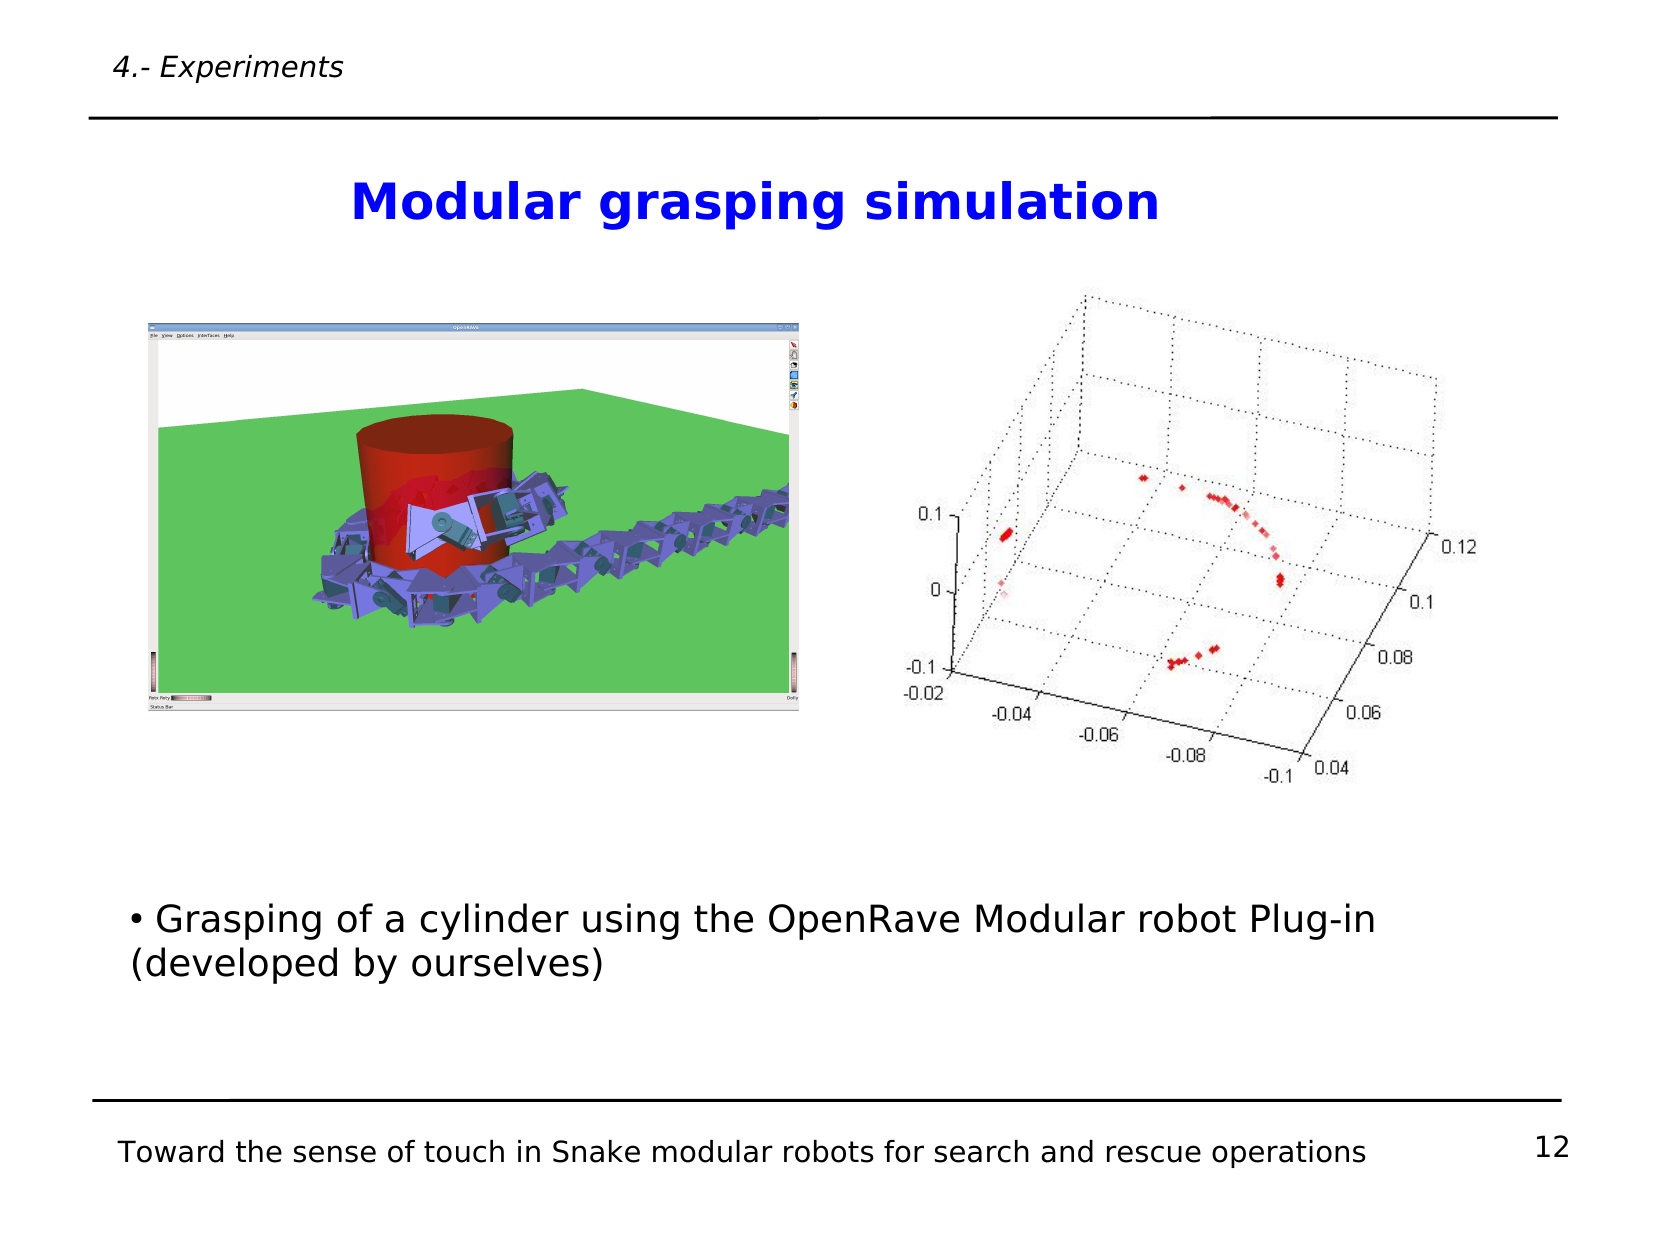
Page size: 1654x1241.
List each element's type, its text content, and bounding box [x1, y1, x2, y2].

picture [148, 323, 799, 711]
text_box Grasping of a cylinder using the OpenRave Modular robot Plug-in (developed by ourselves) [115, 890, 1507, 1021]
text_box Toward the sense of touch in Snake modular robots for search and rescue operations [103, 1127, 1384, 1177]
text_box 4.- Experiments [97, 42, 360, 93]
text_box Modular grasping simulation [335, 165, 1194, 239]
picture [871, 254, 1495, 817]
